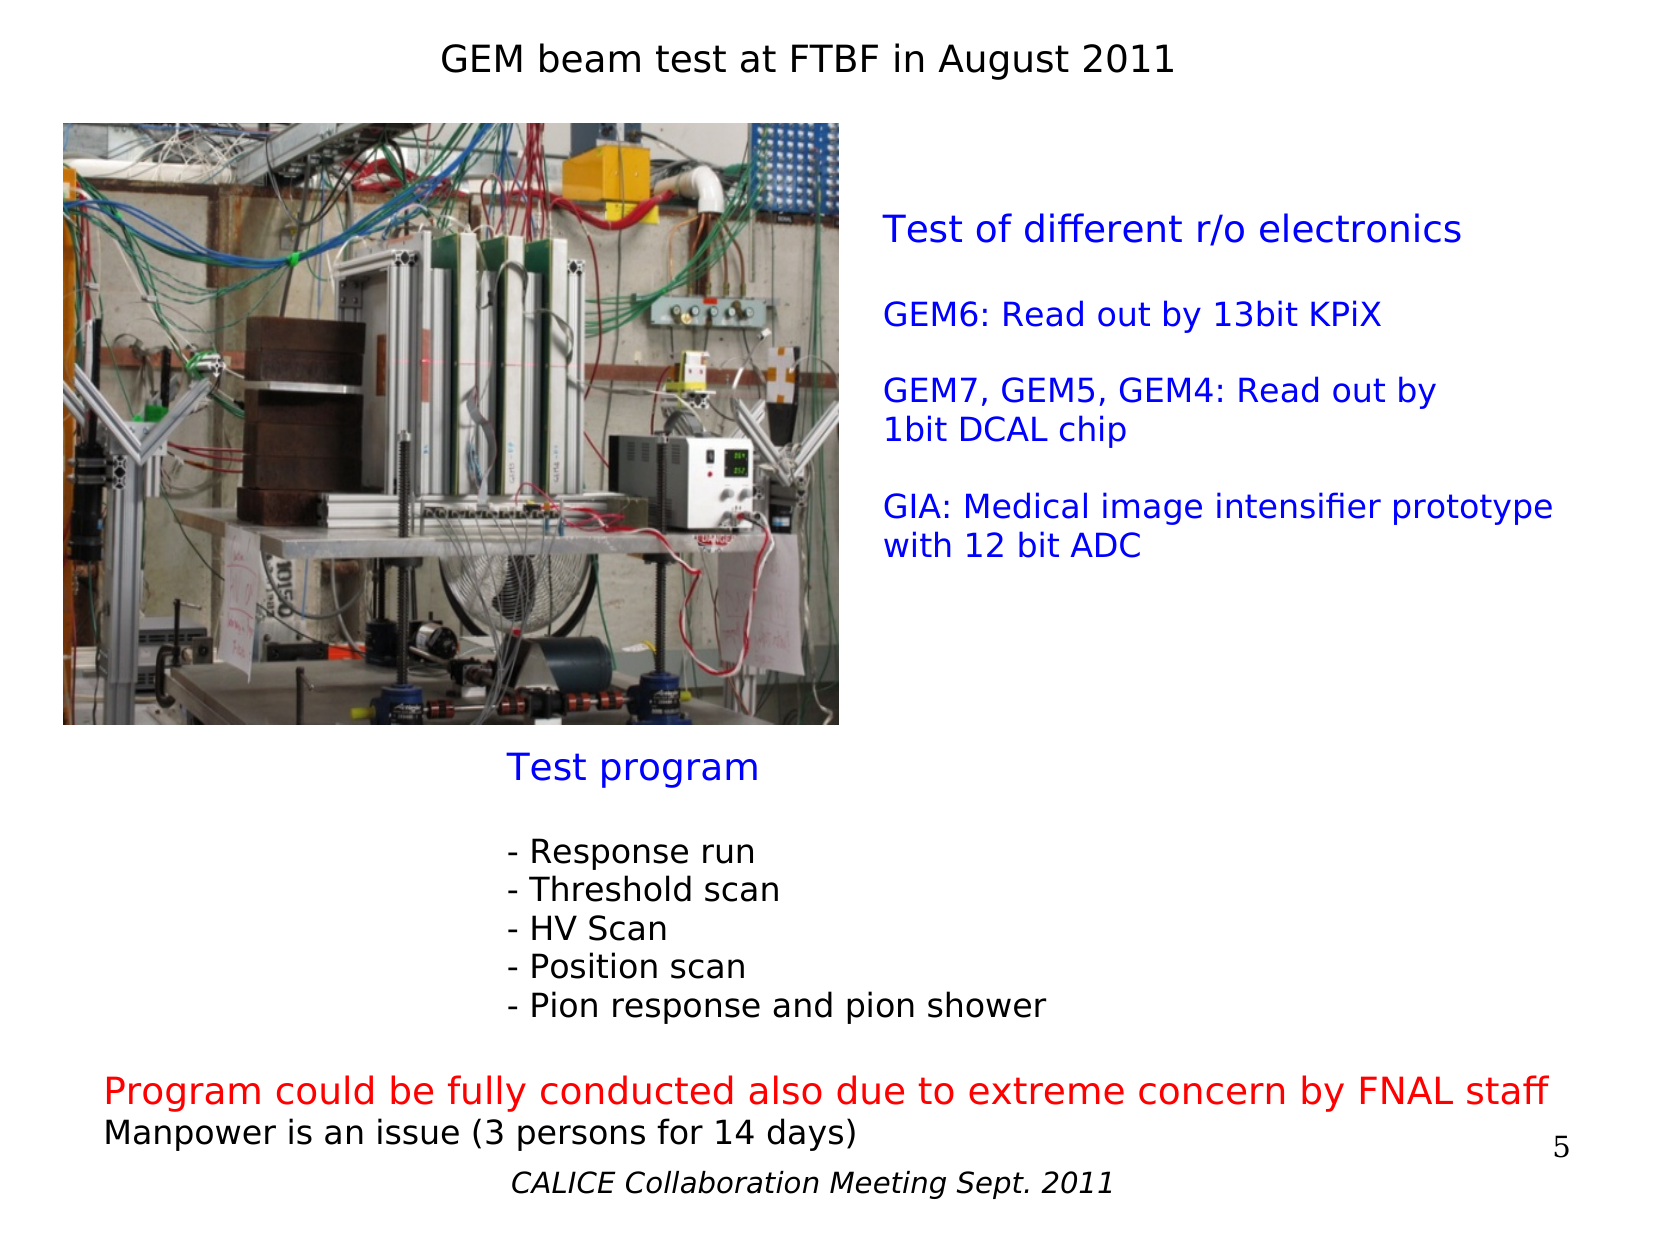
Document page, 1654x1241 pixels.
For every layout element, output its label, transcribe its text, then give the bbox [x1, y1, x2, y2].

text_box Test program - Response run - Threshold scan - HV Scan - Position scan - Pion response and pion shower [492, 738, 1063, 1034]
picture [63, 123, 839, 725]
text_box GEM beam test at FTBF in August 2011 [425, 30, 1192, 89]
text_box Test of different r/o electronics GEM6: Read out by 13bit KPiX GEM7, GEM5, GEM4: Read out by 1bit DCAL chip GIA: Medical image intensifier prototype with 12 bit ADC [868, 200, 1581, 574]
text_box Program could be fully conducted also due to extreme concern by FNAL staff Manpower is an issue (3 persons for 14 days) [88, 1062, 1561, 1161]
